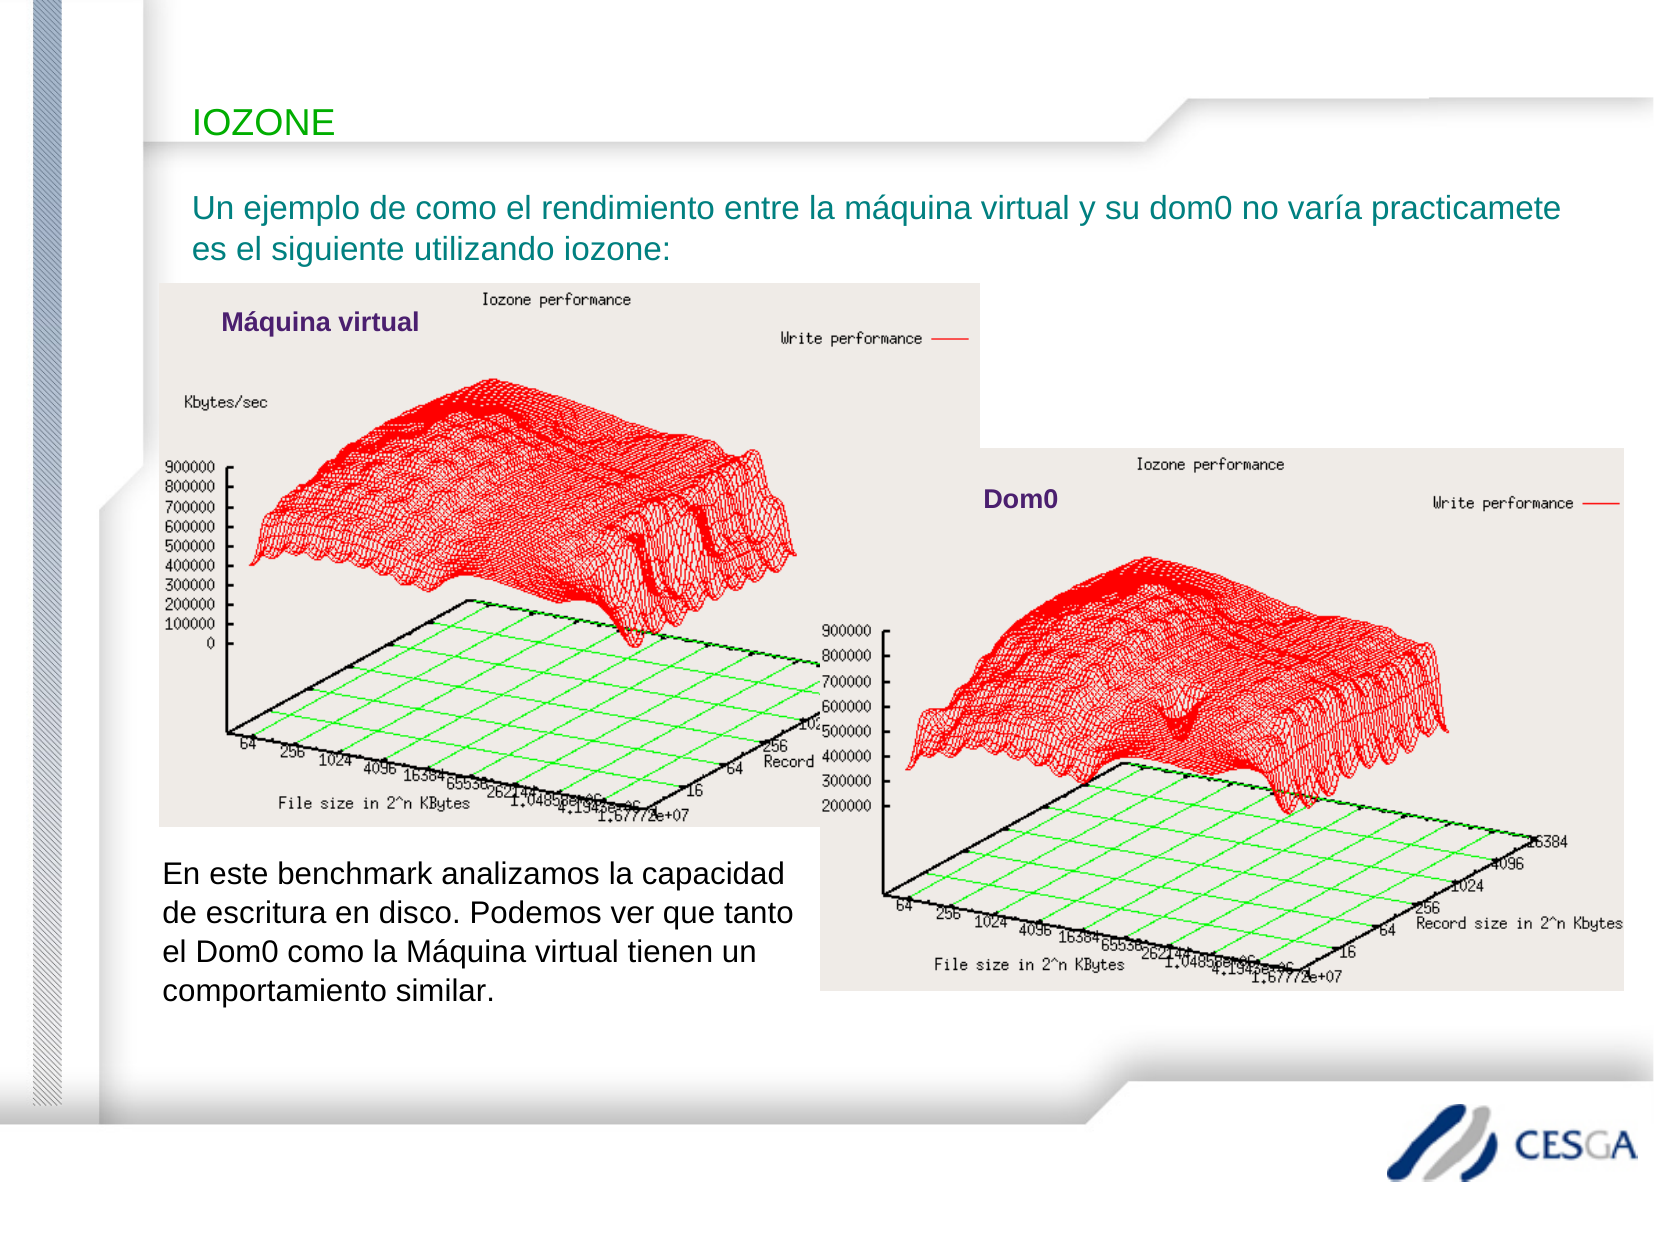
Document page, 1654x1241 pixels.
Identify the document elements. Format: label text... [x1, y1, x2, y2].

text_box Un ejemplo de como el rendimiento entre la máquina virtual y su dom0 no varía practicamete es el siguiente utilizando iozone: [177, 177, 1595, 275]
text_box Dom0 [968, 472, 1087, 521]
picture [0, 0, 1654, 1241]
text_box En este benchmark analizamos la capacidad de escritura en disco. Podemos ver que tanto el Dom0 como la Máquina virtual tienen un comportamiento similar. [147, 844, 827, 1022]
text_box IOZONE [177, 88, 739, 150]
text_box Máquina virtual [206, 295, 443, 344]
